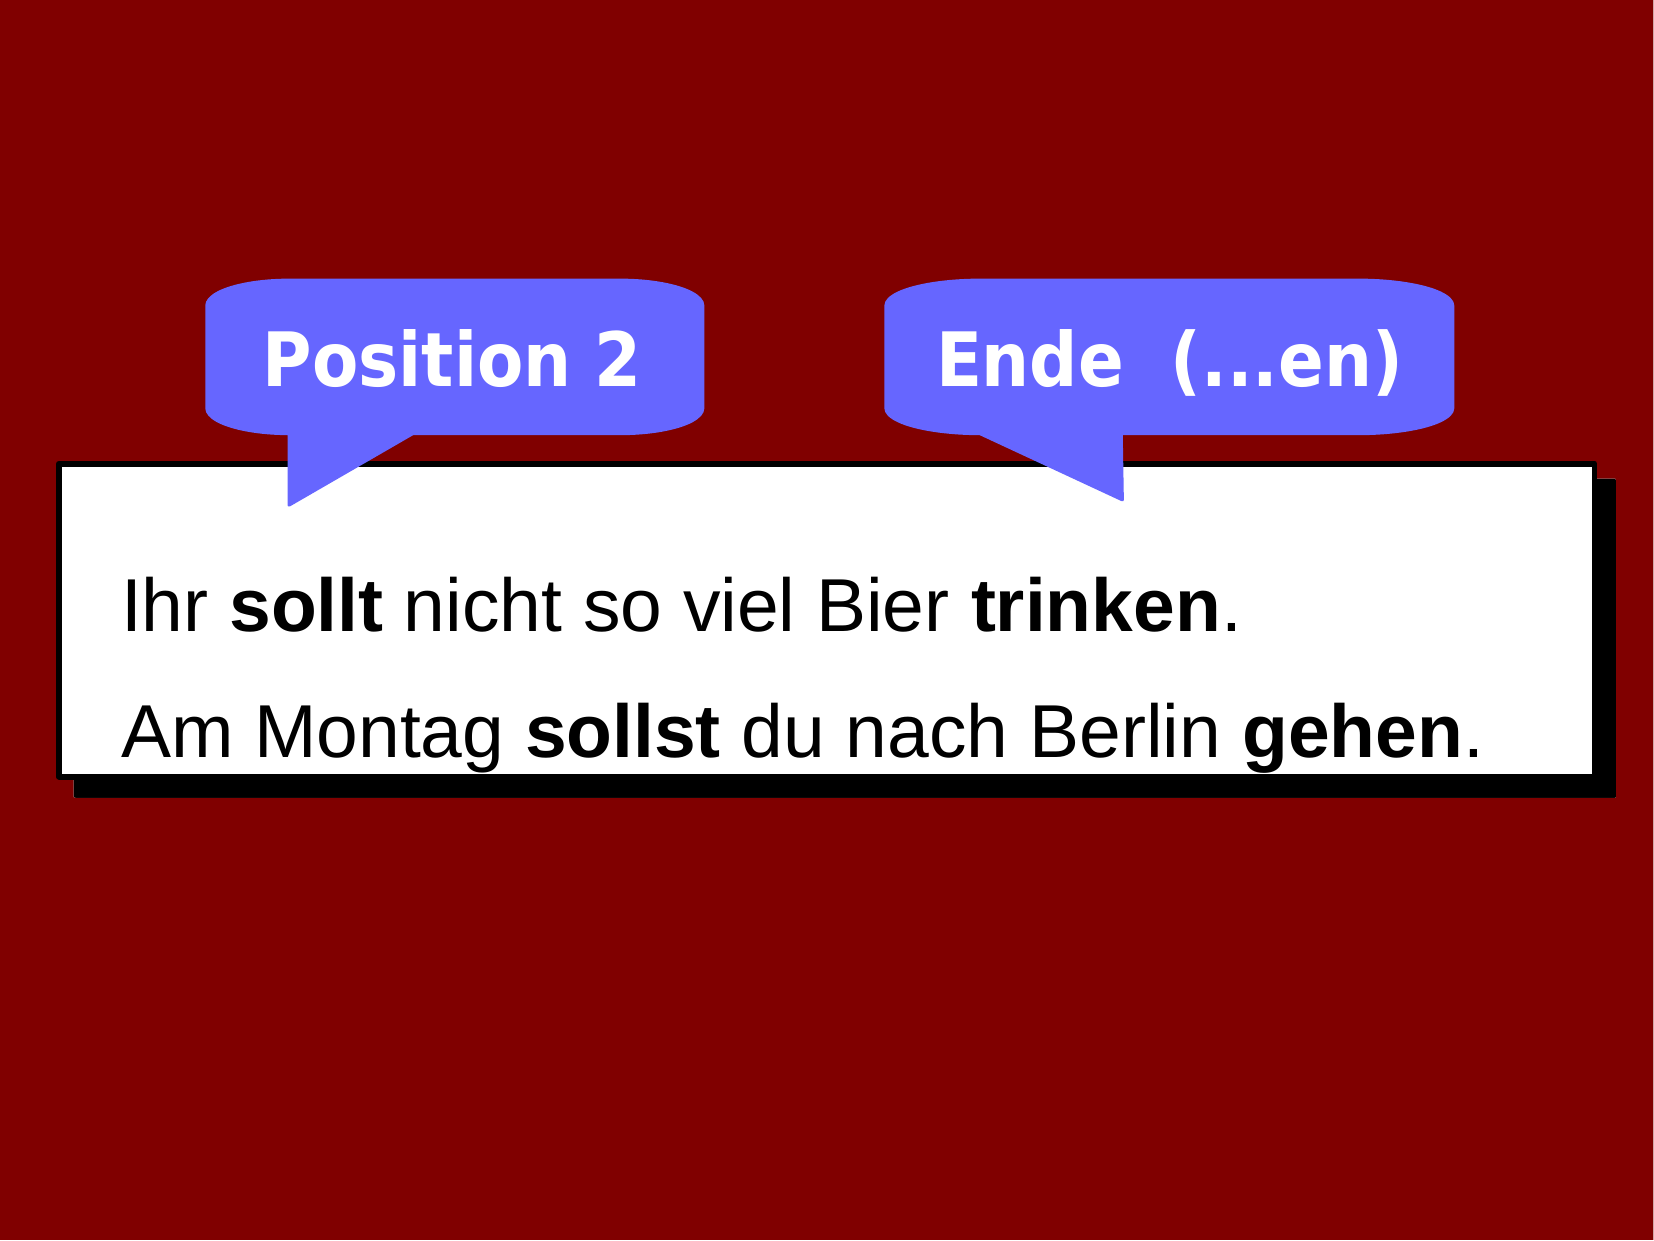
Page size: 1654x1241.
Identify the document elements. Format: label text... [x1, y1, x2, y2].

text_box Position 2 [248, 309, 668, 412]
text_box Ende (...en) [921, 309, 1447, 412]
text_box Ihr sollt nicht so viel Bier trinken. Am Montag sollst du nach Berlin gehen. [106, 514, 1548, 785]
text_box [59, 280, 1595, 777]
